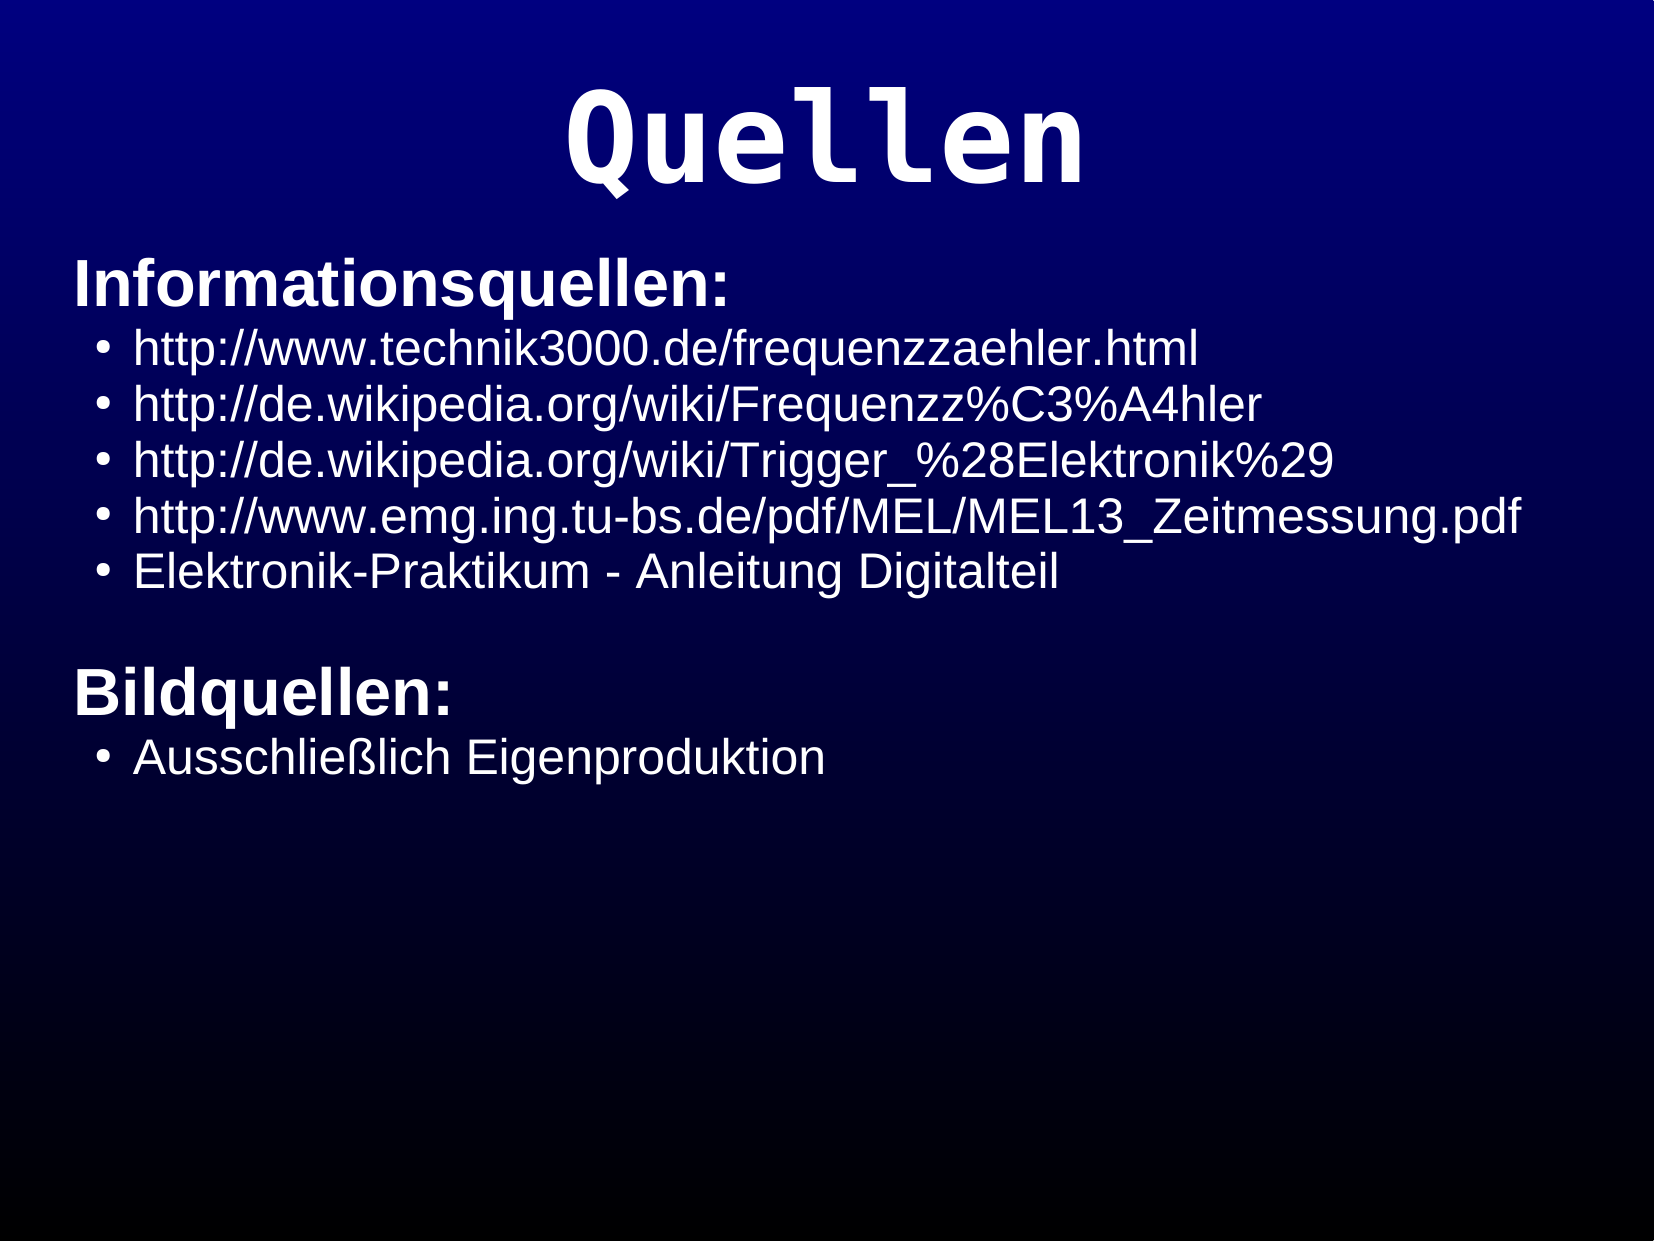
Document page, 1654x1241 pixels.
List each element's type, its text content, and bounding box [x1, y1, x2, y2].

text_box Quellen [59, 59, 1595, 220]
text_box Informationsquellen: http://www.technik3000.de/frequenzzaehler.html http://de.wikipedia.org/wiki/Frequenzz%C3%A4hler http://de.wikipedia.org/wiki/Trigger_%28Elektronik%29 http://www.emg.ing.tu-bs.de/pdf/MEL/MEL13_Zeitmessung.pdf Elektronik-Praktikum - Anleitung Digitalteil Bildquellen: Ausschließlich Eigenproduktion [59, 238, 1595, 1093]
